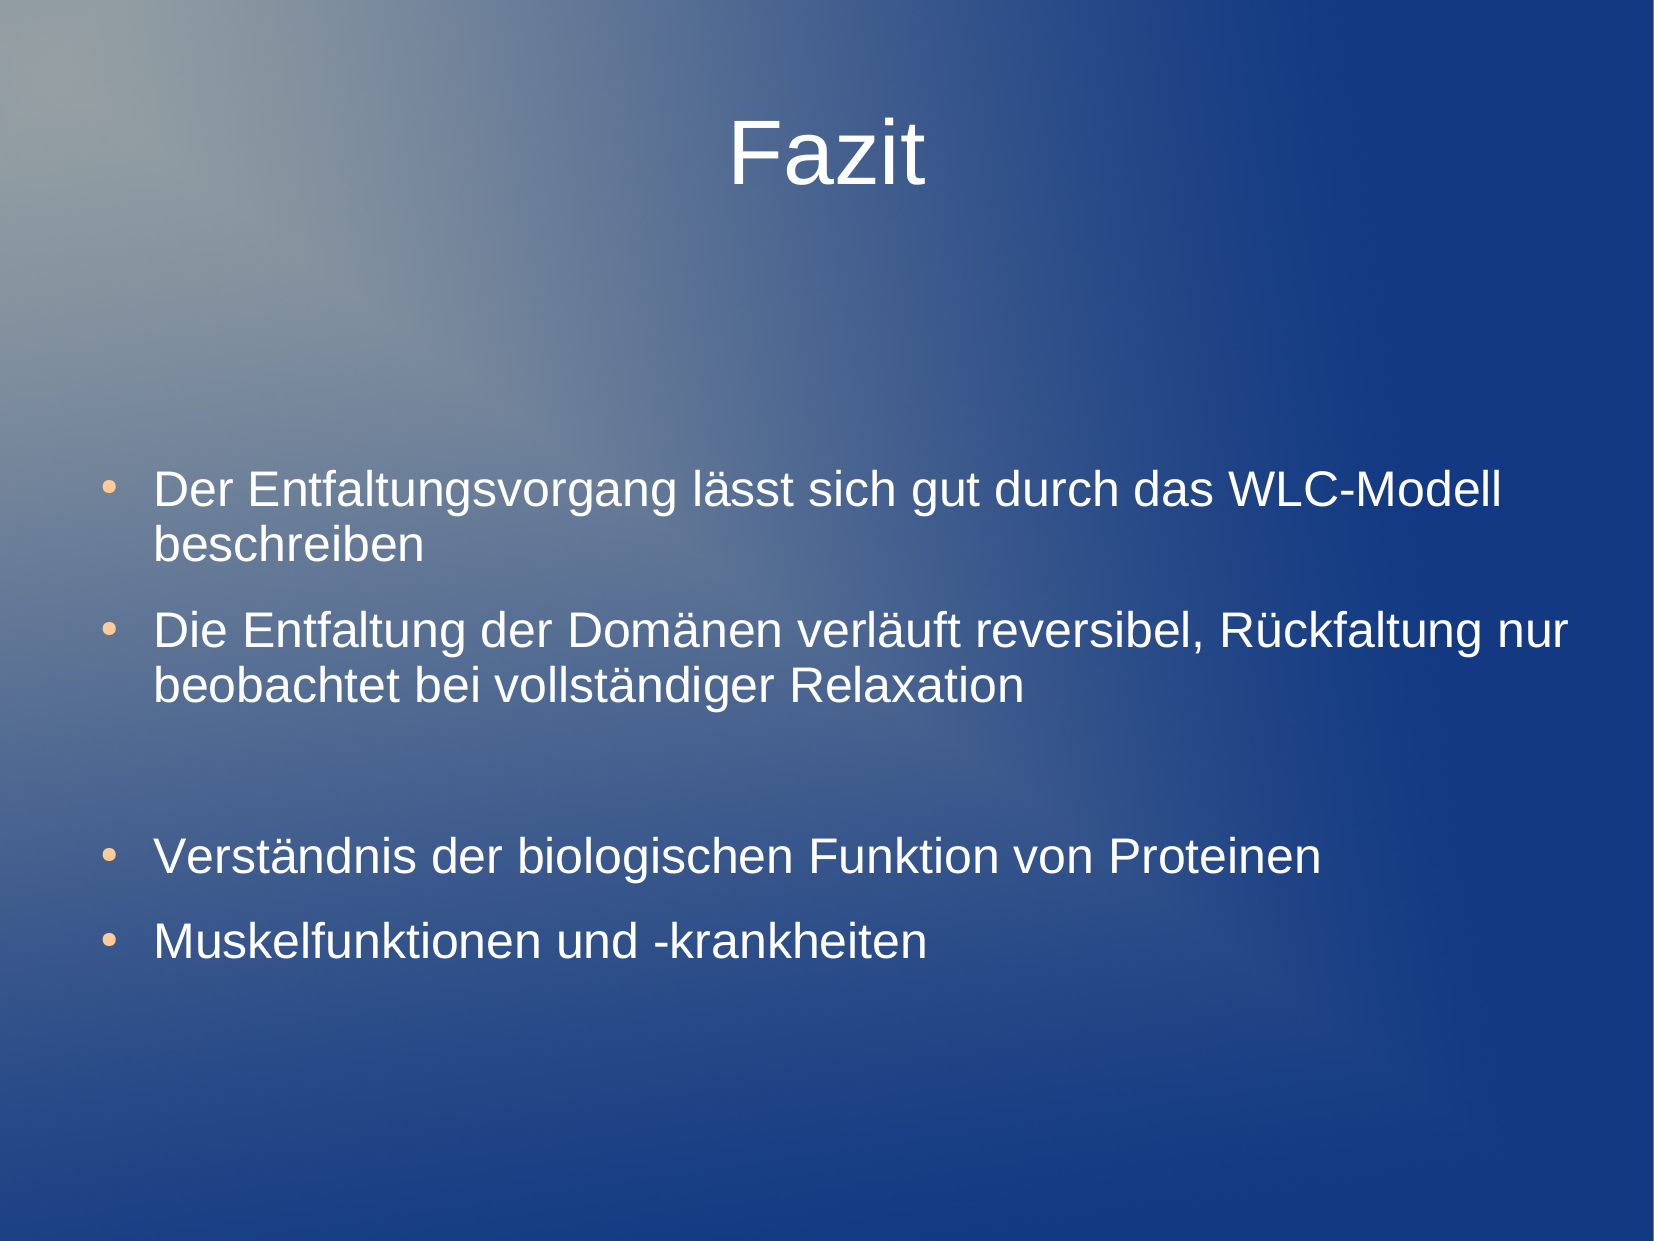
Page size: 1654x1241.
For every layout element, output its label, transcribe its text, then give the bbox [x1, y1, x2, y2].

picture [0, 0, 1654, 1241]
title Fazit [82, 49, 1571, 257]
list Der Entfaltungsvorgang lässt sich gut durch das WLC-Modell beschreiben Die Entfaltung der Domänen verläuft reversibel, Rückfaltung nur beobachtet bei vollständiger Relaxation Verständnis der biologischen Funktion von Proteinen Muskelfunktionen und -krankheiten [82, 290, 1571, 1109]
